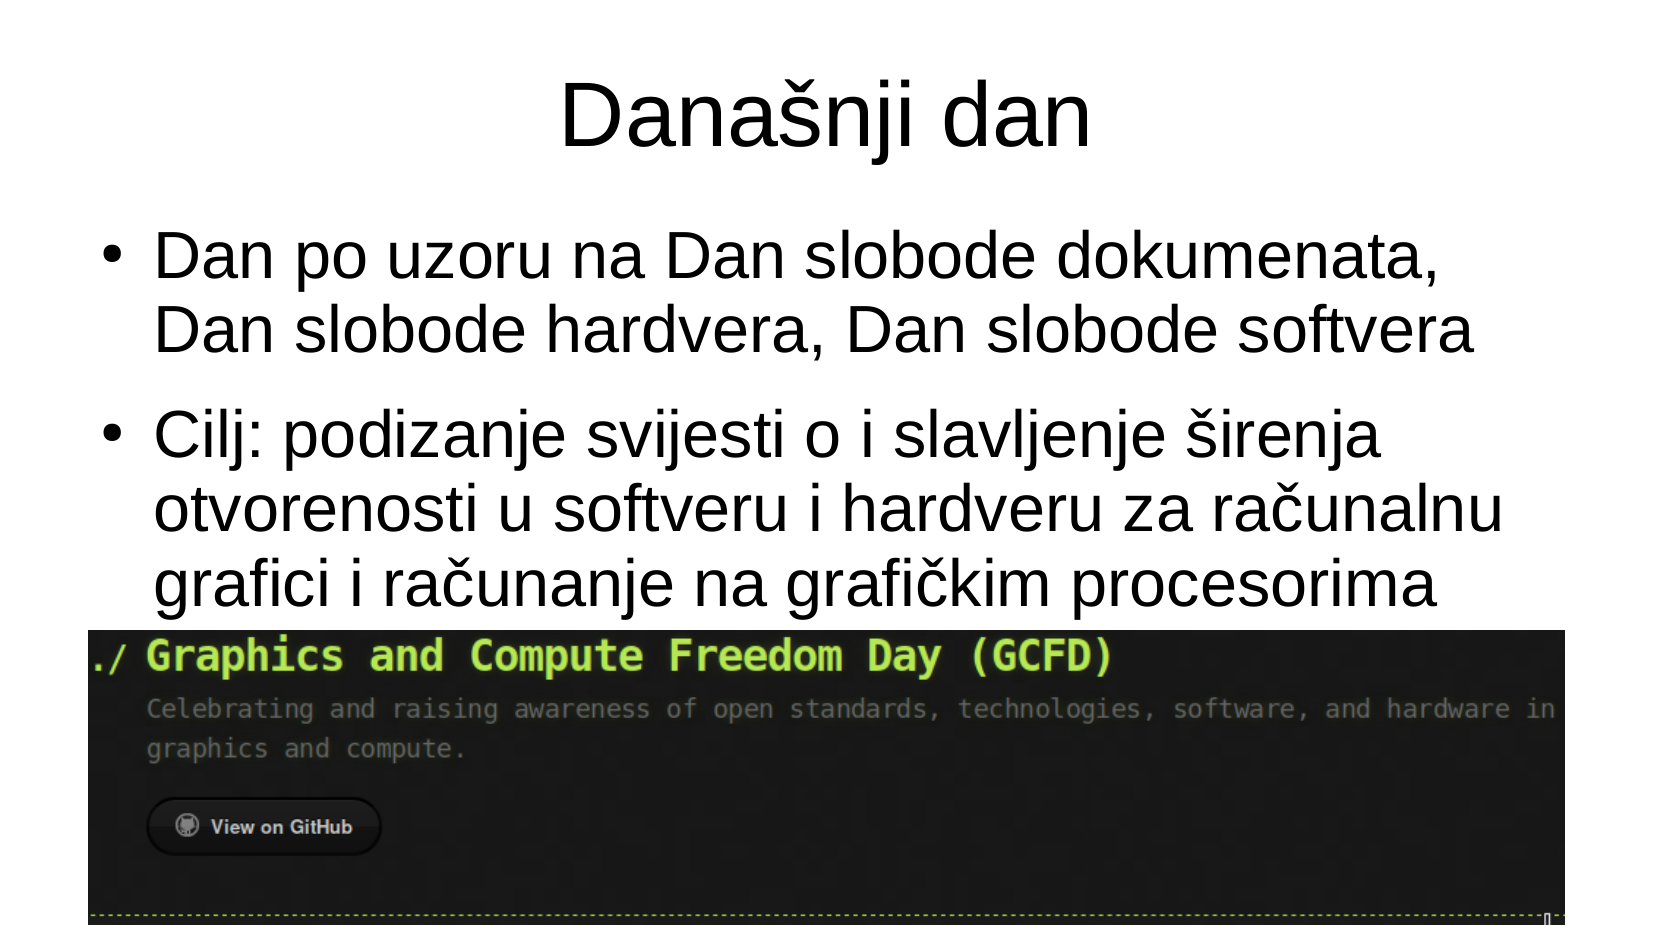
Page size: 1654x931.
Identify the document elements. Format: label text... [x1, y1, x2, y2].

title Današnji dan [82, 37, 1571, 193]
list Dan po uzoru na Dan slobode dokumenata, Dan slobode hardvera, Dan slobode softvera Cilj: podizanje svijesti o i slavljenje širenja otvorenosti u softveru i hardveru za računalnu grafici i računanje na grafičkim procesorima [82, 217, 1571, 758]
picture [88, 630, 1565, 925]
